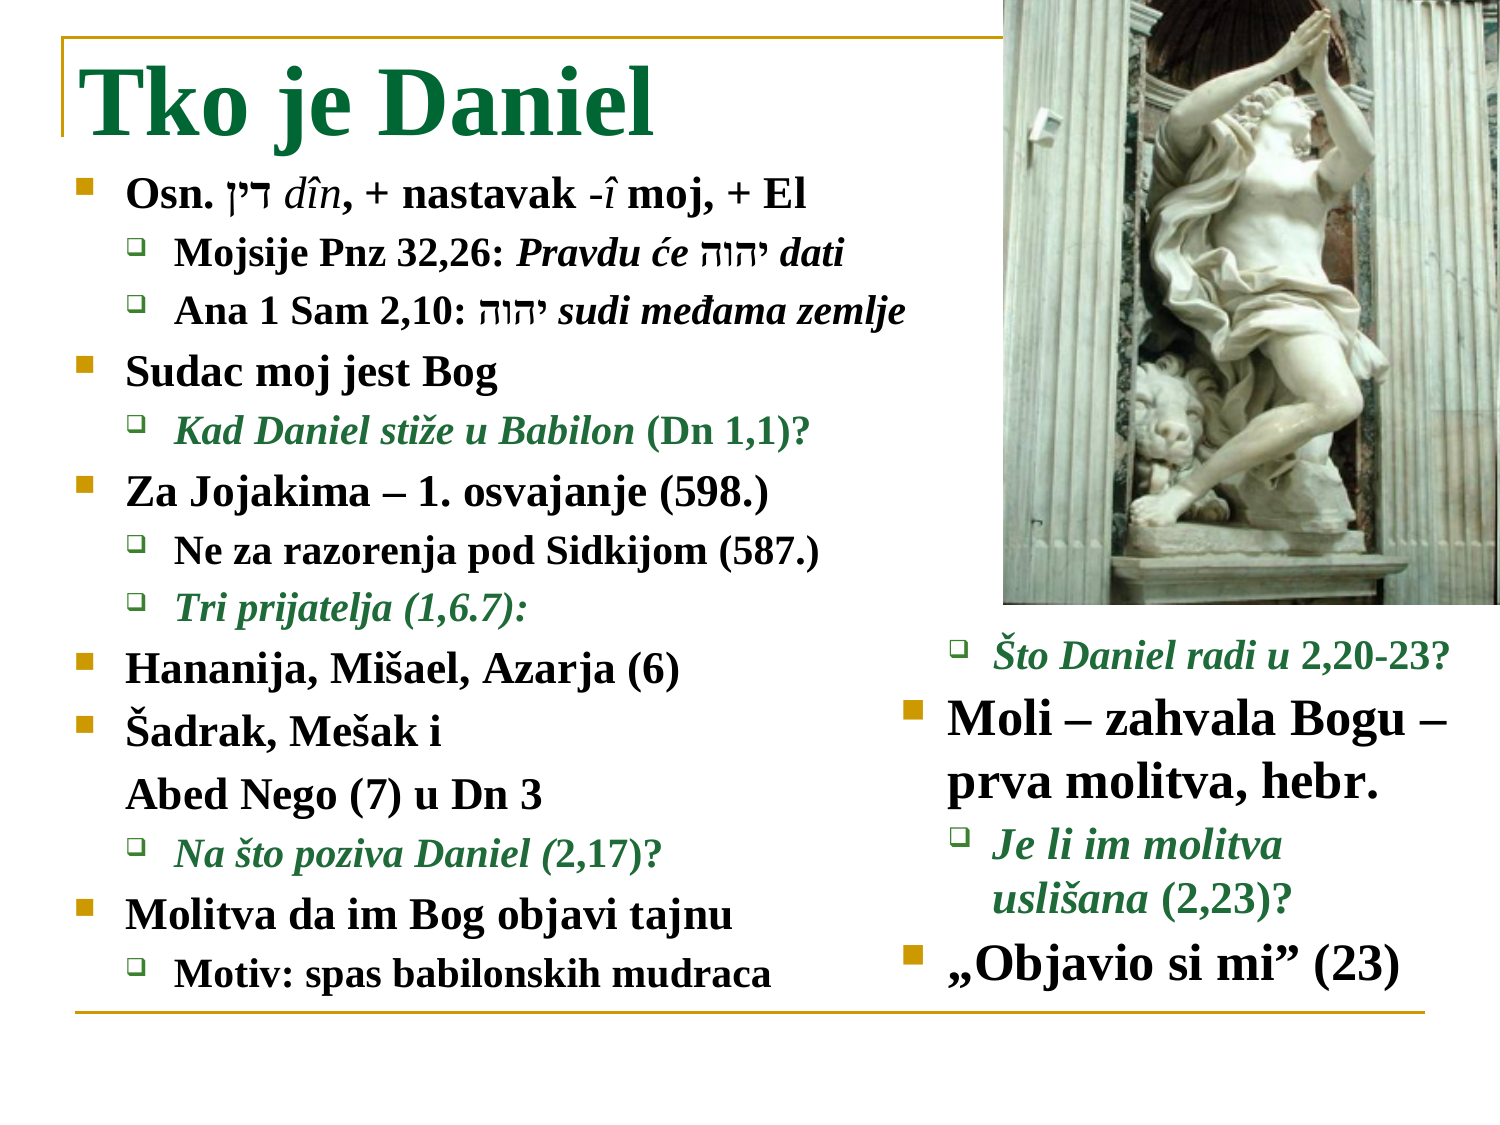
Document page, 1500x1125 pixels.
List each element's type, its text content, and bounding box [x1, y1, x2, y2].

list Osn. דין dîn, + nastavak -î moj, + El Mojsije Pnz 32,26: Pravdu će יהוה dati Ana 1 Sam 2,10: יהוה sudi međama zemlje Sudac moj jest Bog Kad Daniel stiže u Babilon (Dn 1,1)? Za Jojakima – 1. osvajanje (598.) Ne za razorenja pod Sidkijom (587.) Tri prijatelja (1,6.7): Hananija, Mišael, Azarja (6) Šadrak, Mešak i Abed Nego (7) u Dn 3 Na što poziva Daniel (2,17)? Molitva da im Bog objavi tajnu Motiv: spas babilonskih mudraca [59, 147, 1004, 1006]
picture [1003, 0, 1500, 605]
title Tko je Daniel [63, 27, 1003, 147]
list Što Daniel radi u 2,20-23? Moli – zahvala Bogu – prva molitva, hebr. Je li im molitva uslišana (2,23)? „Objavio si mi” (23) [885, 620, 1500, 1004]
